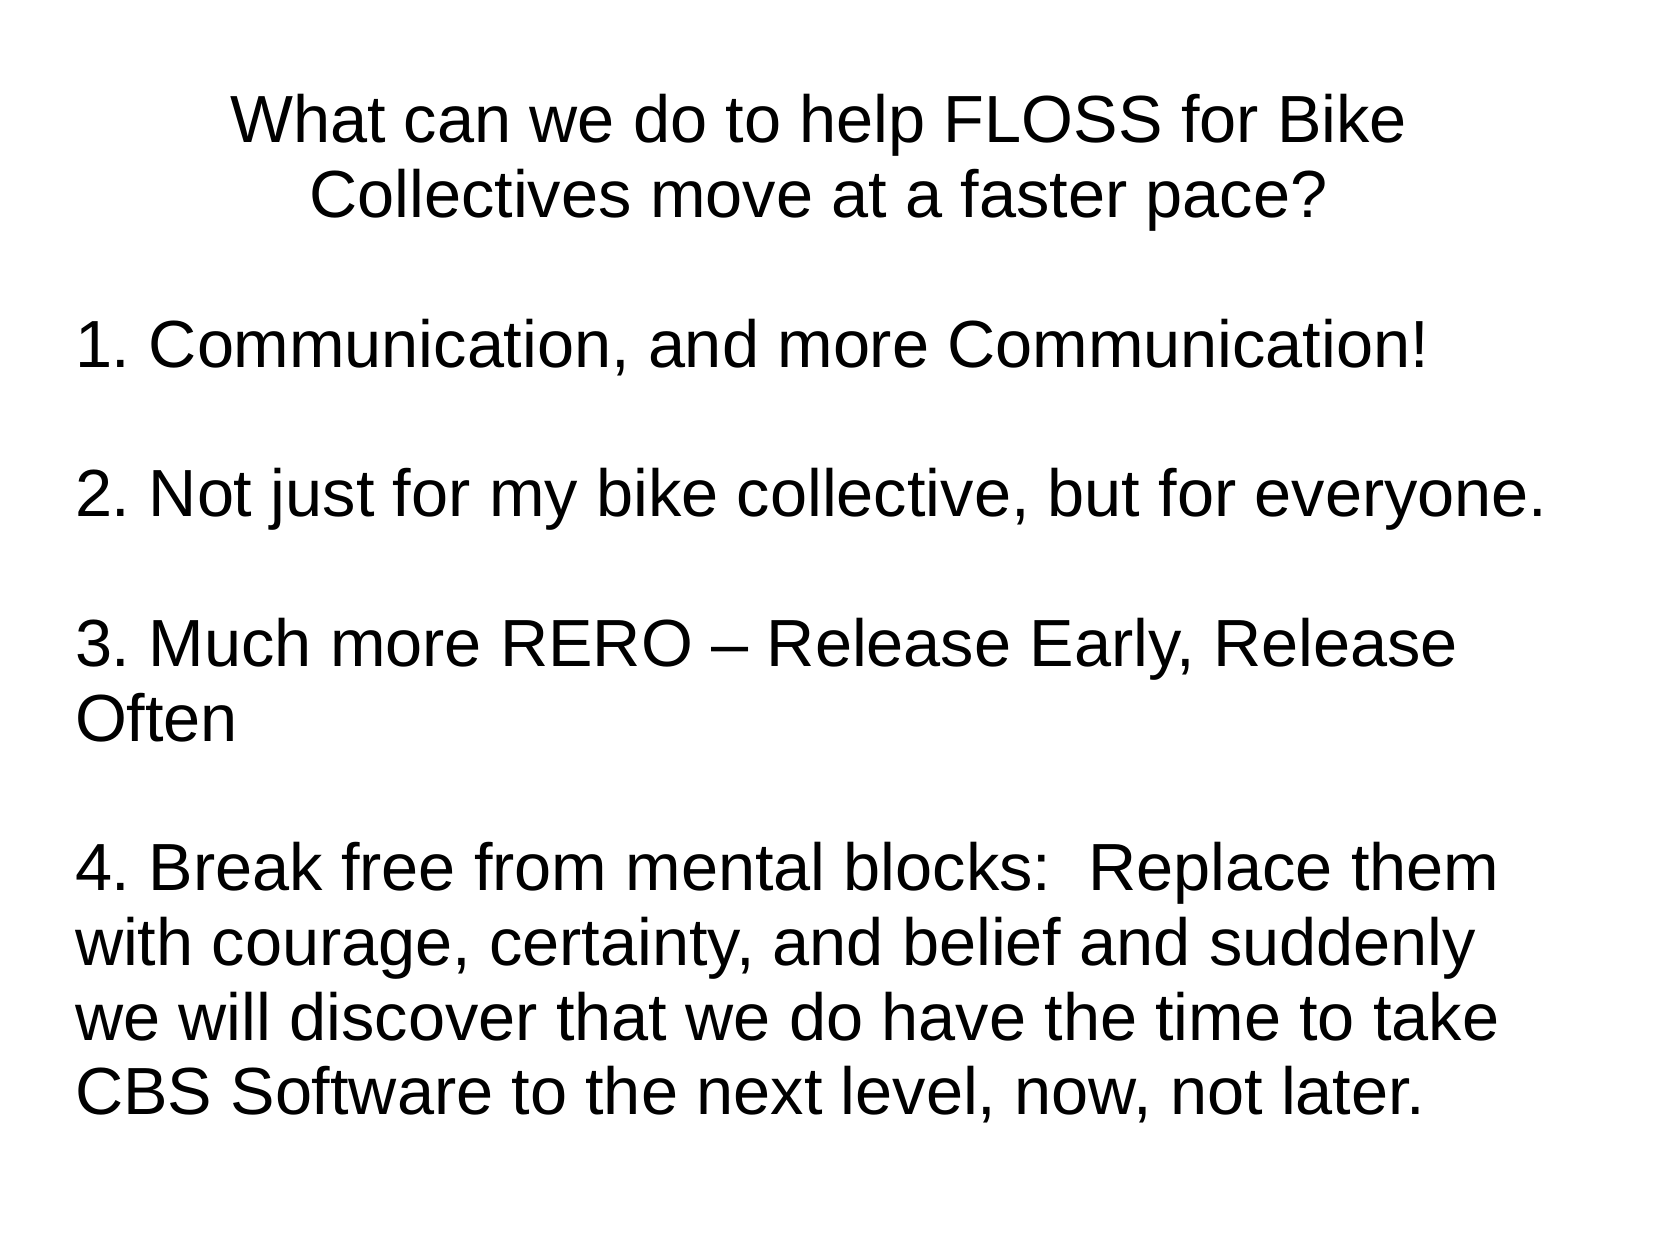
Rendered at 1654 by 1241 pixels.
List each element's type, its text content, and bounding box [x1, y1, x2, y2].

subtitle What can we do to help FLOSS for Bike Collectives move at a faster pace? 1. Communication, and more Communication! 2. Not just for my bike collective, but for everyone. 3. Much more RERO – Release Early, Release Often 4. Break free from mental blocks: Replace them with courage, certainty, and belief and suddenly we will discover that we do have the time to take CBS Software to the next level, now, not later. [75, 82, 1564, 1130]
